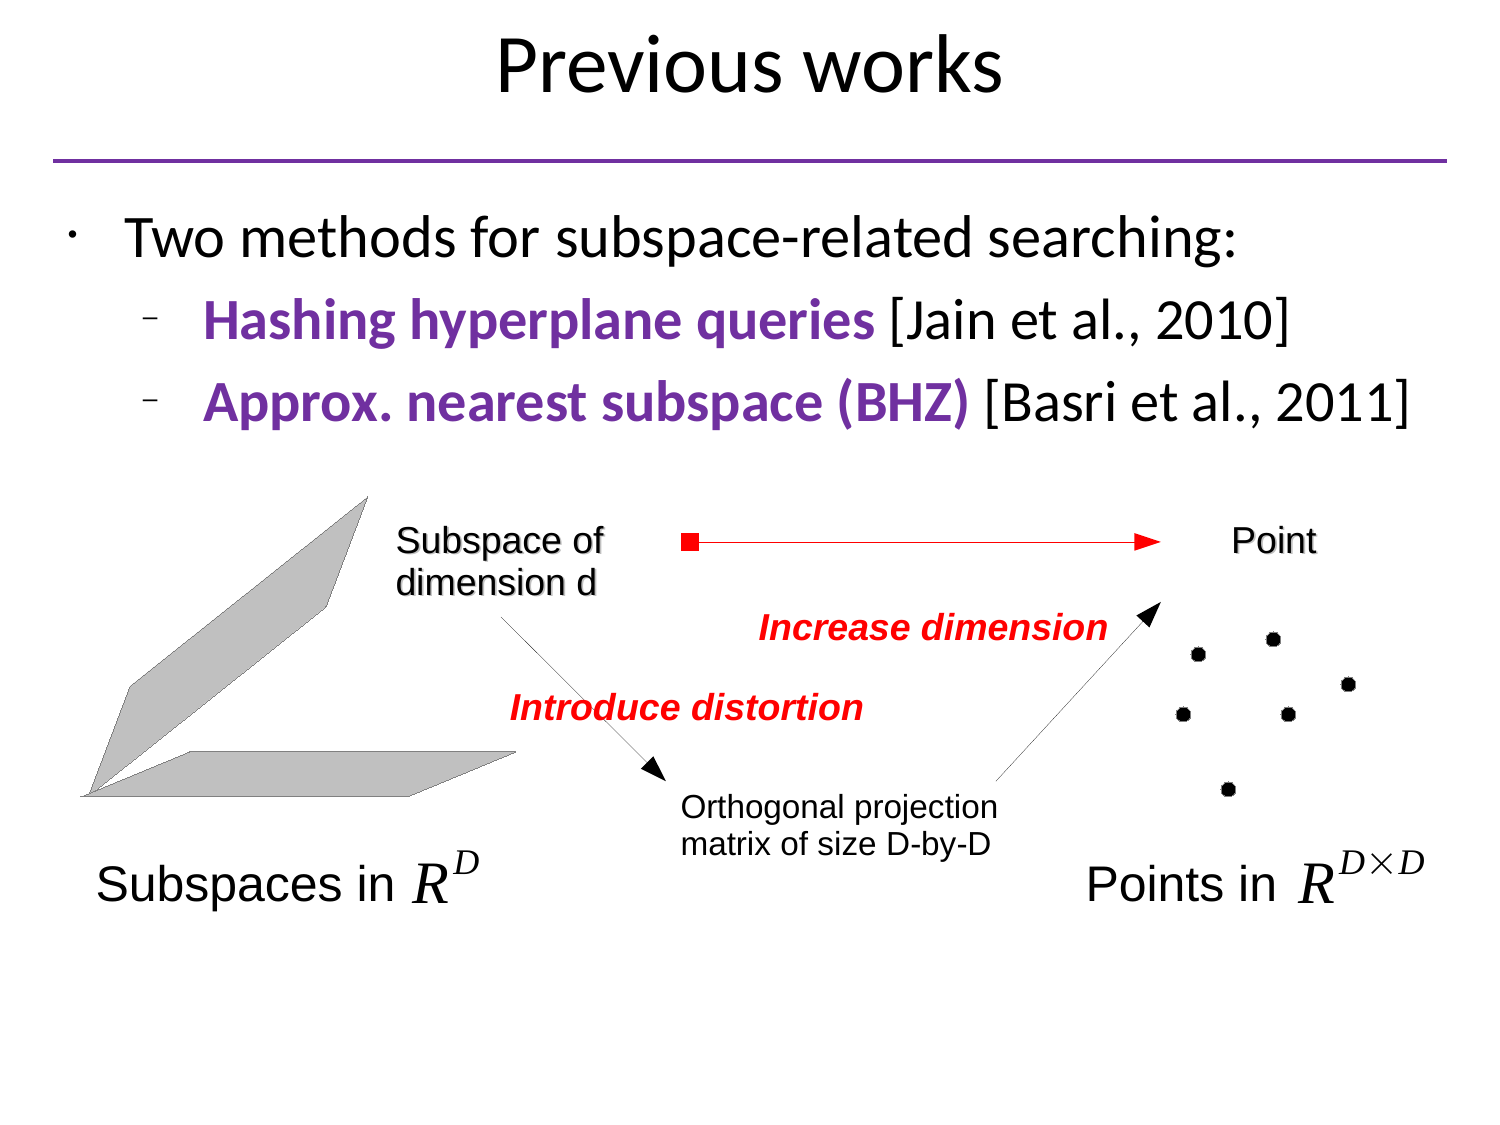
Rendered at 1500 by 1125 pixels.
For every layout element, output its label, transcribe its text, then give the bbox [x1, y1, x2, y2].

text_box Introduce distortion [495, 679, 946, 737]
chart [401, 841, 486, 917]
text_box Subspace of dimension d [380, 511, 666, 611]
text_box [1220, 781, 1236, 797]
text_box [1280, 706, 1296, 722]
text_box [1175, 706, 1191, 722]
text_box Increase dimension [744, 599, 1330, 665]
text_box [1340, 676, 1356, 692]
text_box Subspaces in [80, 848, 471, 921]
text_box Orthogonal projection matrix of size D-by-D [665, 781, 1041, 871]
chart [1287, 841, 1432, 917]
title Previous works [75, 1, 1425, 104]
text_box Point [1205, 511, 1356, 569]
text_box Points in [1070, 848, 1296, 921]
text_box Two methods for subspace-related searching: Hashing hyperplane queries [Jain et al., 2010] Approx. nearest subspace (BHZ) [Basri et al., 2011] [53, 104, 1447, 956]
text_box [80, 496, 516, 797]
